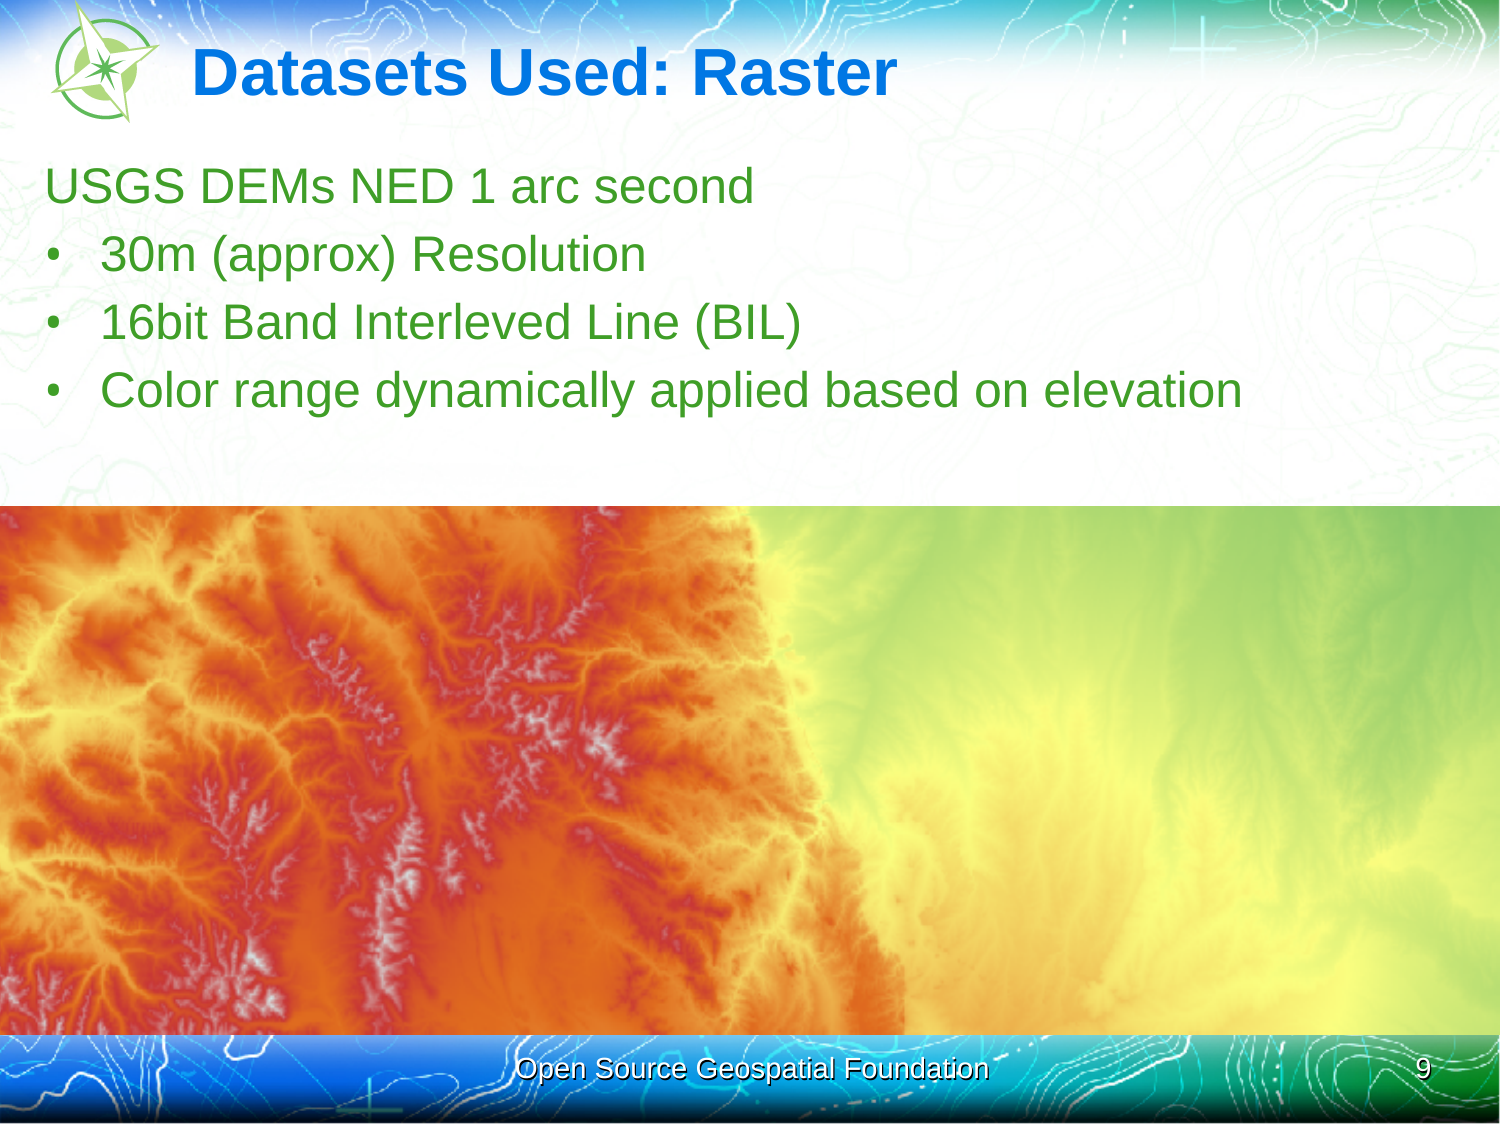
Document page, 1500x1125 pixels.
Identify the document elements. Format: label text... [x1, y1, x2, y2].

list USGS DEMs NED 1 arc second 30m (approx) Resolution 16bit Band Interleved Line (BIL) Color range dynamically applied based on elevation [29, 147, 1477, 506]
text_box <number> [1134, 1045, 1447, 1112]
title Datasets Used: Raster [177, 20, 1477, 122]
text_box Open Source Geospatial Foundation [383, 1045, 1122, 1112]
picture [0, 0, 1500, 1125]
